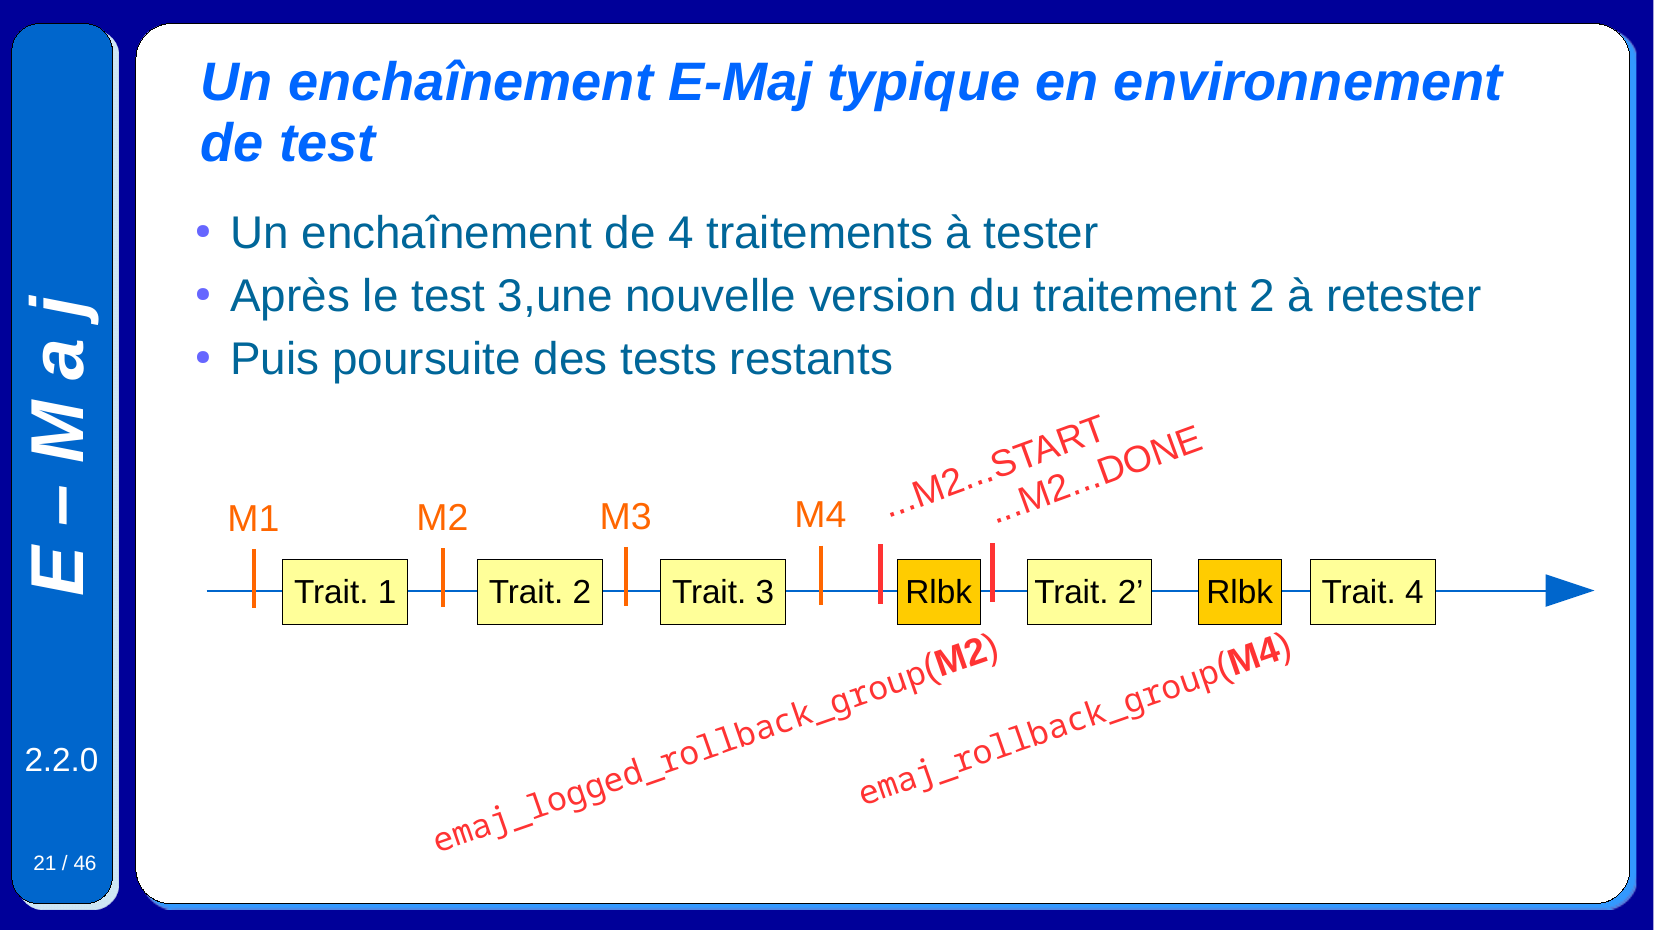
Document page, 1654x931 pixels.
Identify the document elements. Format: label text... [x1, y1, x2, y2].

text_box Rlbk [1198, 559, 1282, 625]
text_box Trait. 2 [477, 559, 603, 625]
text_box Trait. 4 [1310, 559, 1436, 625]
text_box M1 [212, 490, 295, 547]
text_box Trait. 3 [660, 559, 786, 625]
text_box ...M2...START [860, 394, 1123, 539]
text_box M4 [779, 486, 862, 544]
text_box Rlbk [897, 559, 981, 625]
list Un enchaînement de 4 traitements à tester Après le test 3,une nouvelle version du traitement 2 à retester Puis poursuite des tests restants [177, 206, 1587, 385]
title Un enchaînement E-Maj typique en environnement de test [200, 34, 1575, 191]
text_box M2 [401, 488, 484, 546]
text_box emaj_rollback_group(M4) [834, 609, 1318, 837]
text_box Trait. 2’ [1027, 559, 1152, 625]
text_box Trait. 1 [282, 559, 408, 625]
text_box emaj_logged_rollback_group(M2) [409, 610, 1025, 884]
text_box ...M2...DONE [967, 404, 1225, 545]
text_box M3 [584, 487, 667, 545]
